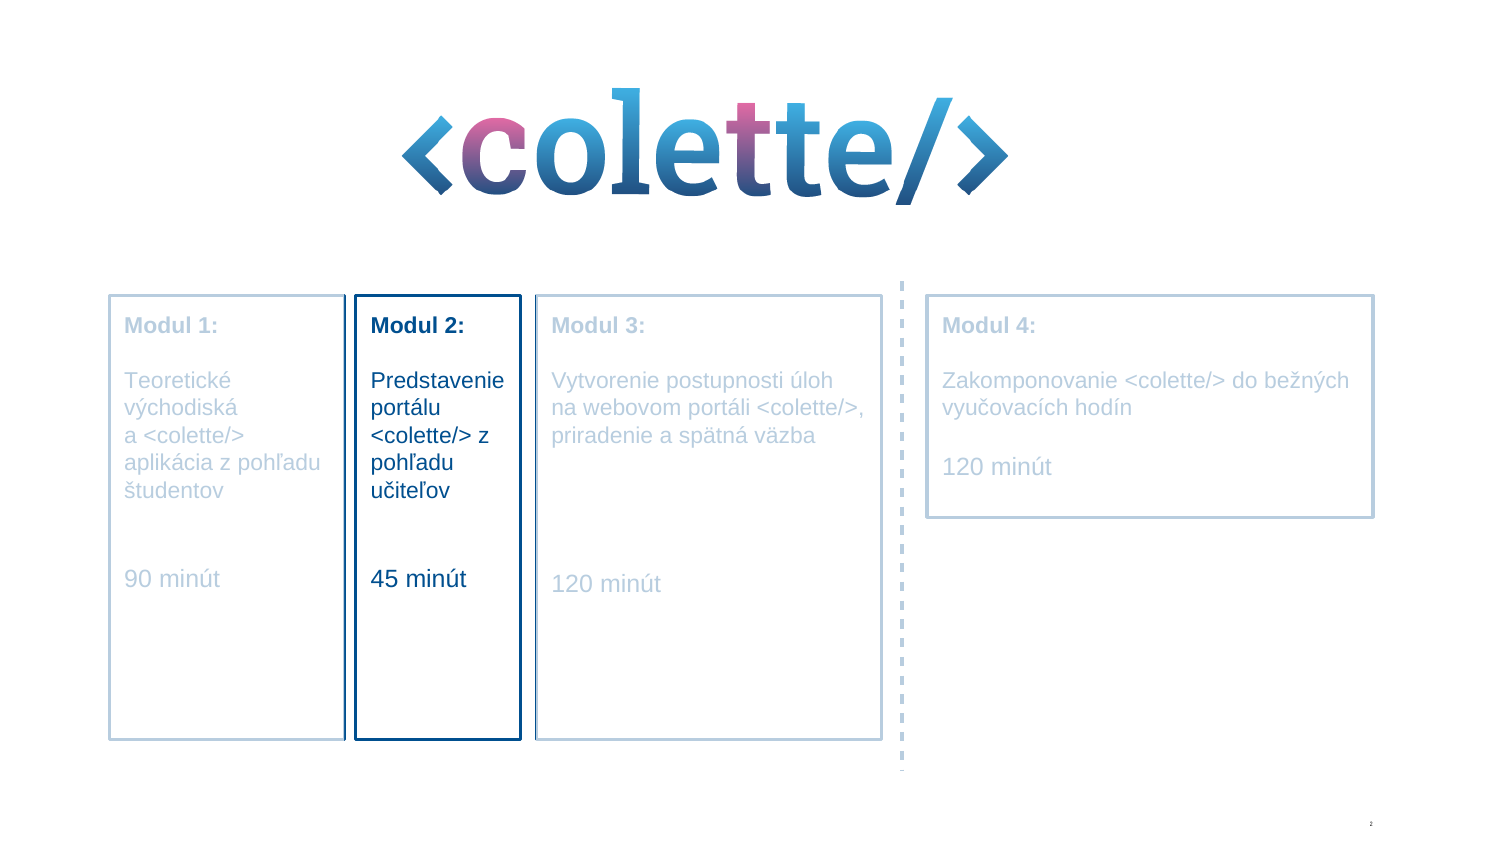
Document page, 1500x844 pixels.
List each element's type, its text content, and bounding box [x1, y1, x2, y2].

picture [306, 13, 1103, 279]
text_box 2 [1364, 819, 1478, 833]
text_box [82, 253, 344, 782]
text_box Modul 2: Predstavenie portálu <colette/> z pohľadu učiteľov 45 minút [355, 295, 521, 740]
text_box [536, 262, 1424, 791]
